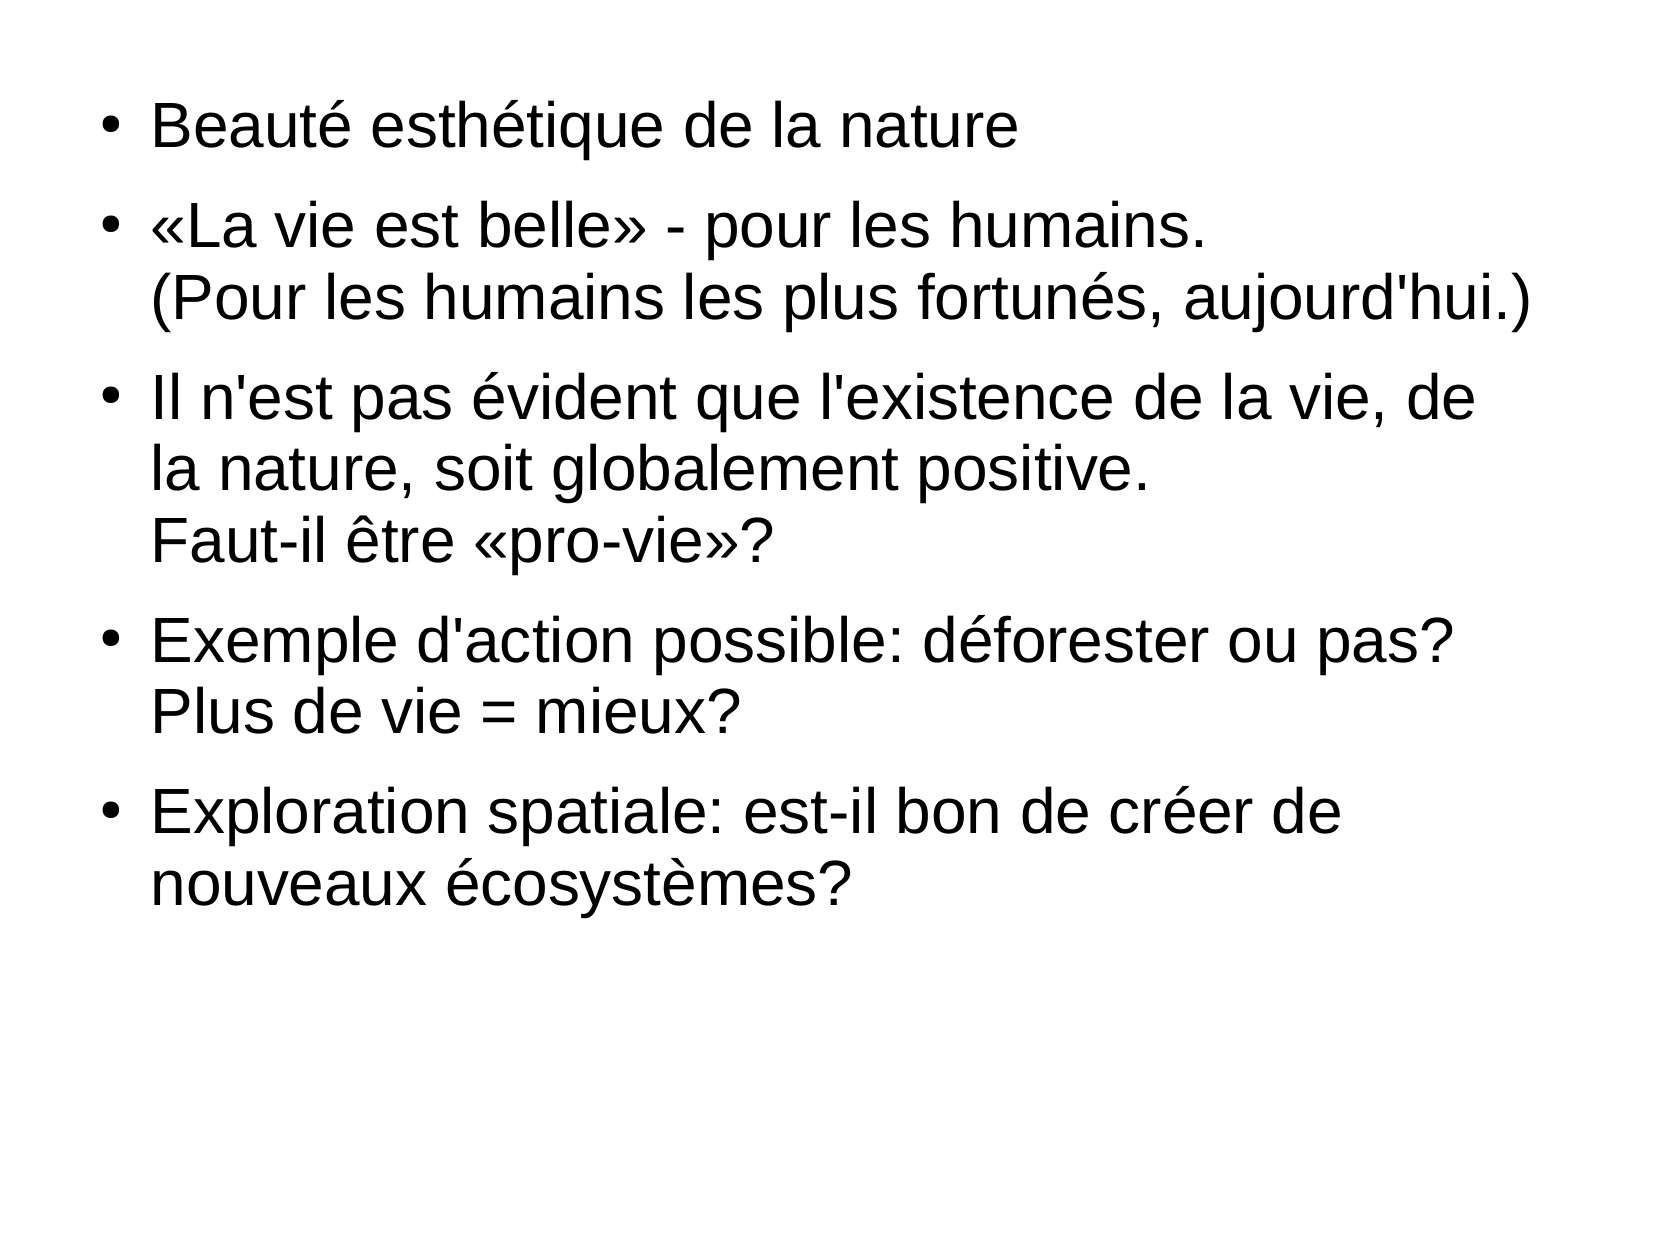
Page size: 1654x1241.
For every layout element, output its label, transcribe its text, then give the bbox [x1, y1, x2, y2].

list Beauté esthétique de la nature «La vie est belle» - pour les humains. (Pour les humains les plus fortunés, aujourd'hui.) Il n'est pas évident que l'existence de la vie, de la nature, soit globalement positive. Faut-il être «pro-vie»? Exemple d'action possible: déforester ou pas? Plus de vie = mieux? Exploration spatiale: est-il bon de créer de nouveaux écosystèmes? [82, 90, 1538, 946]
